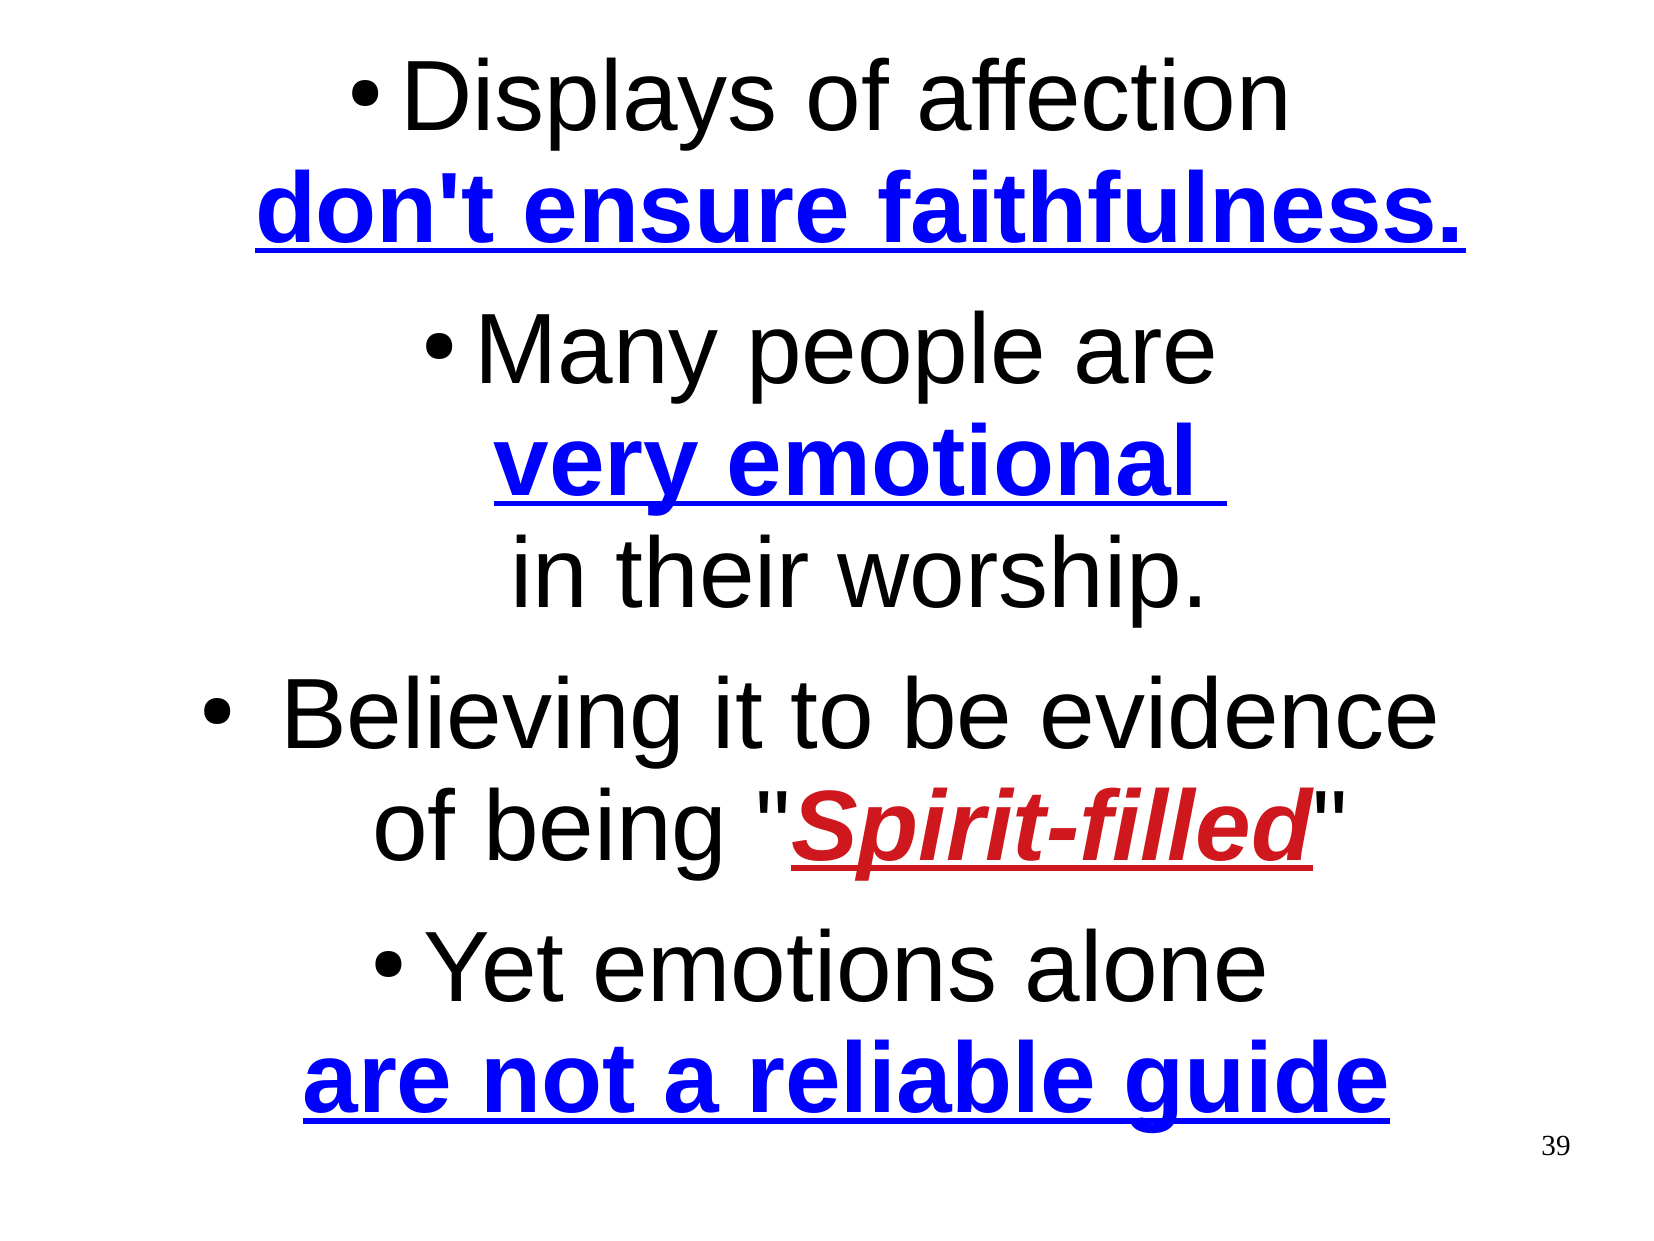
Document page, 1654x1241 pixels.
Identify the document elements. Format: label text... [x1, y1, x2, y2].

list Displays of affection don't ensure faithfulness. Many people are very emotional in their worship. Believing it to be evidence of being "Spirit-filled" Yet emotions alone are not a reliable guide [37, 40, 1613, 1241]
